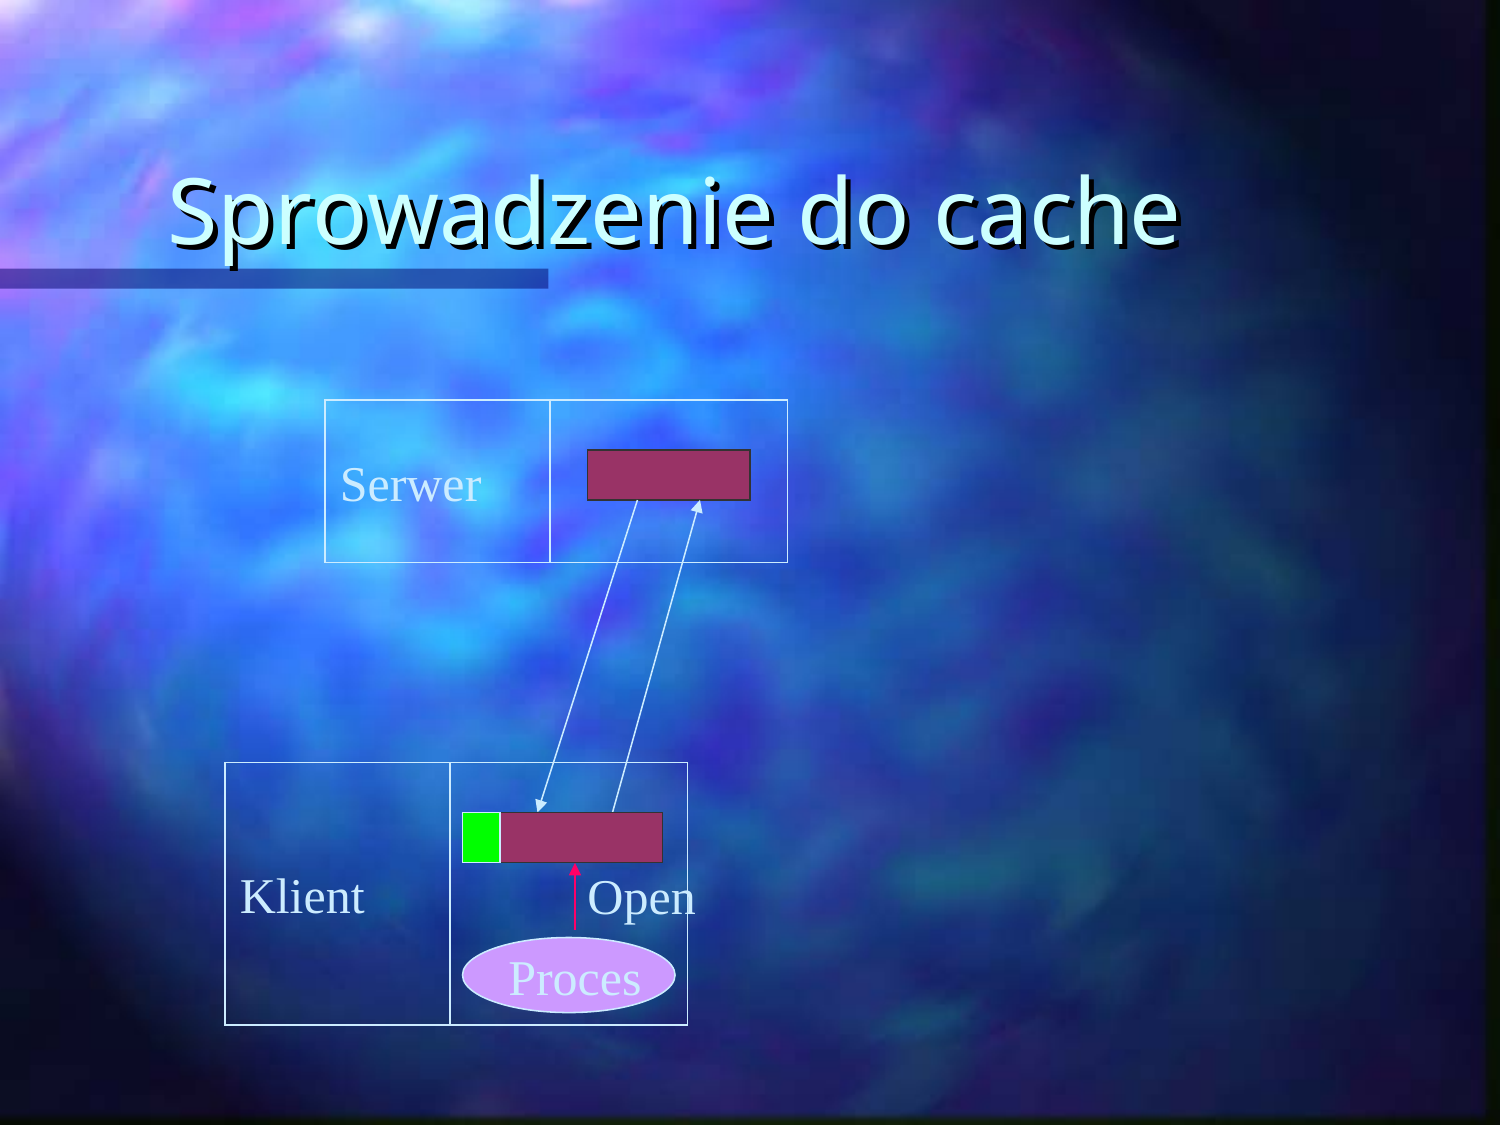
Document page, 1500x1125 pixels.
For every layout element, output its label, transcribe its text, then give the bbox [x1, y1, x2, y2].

text_box Proces [462, 937, 676, 1013]
text_box Open [572, 856, 711, 933]
text_box [462, 812, 663, 863]
title Sprowadzenie do cache [37, 74, 1313, 275]
text_box Serwer [324, 399, 549, 563]
text_box Klient [225, 762, 449, 1025]
picture [0, 0, 1500, 1125]
text_box [587, 449, 751, 500]
